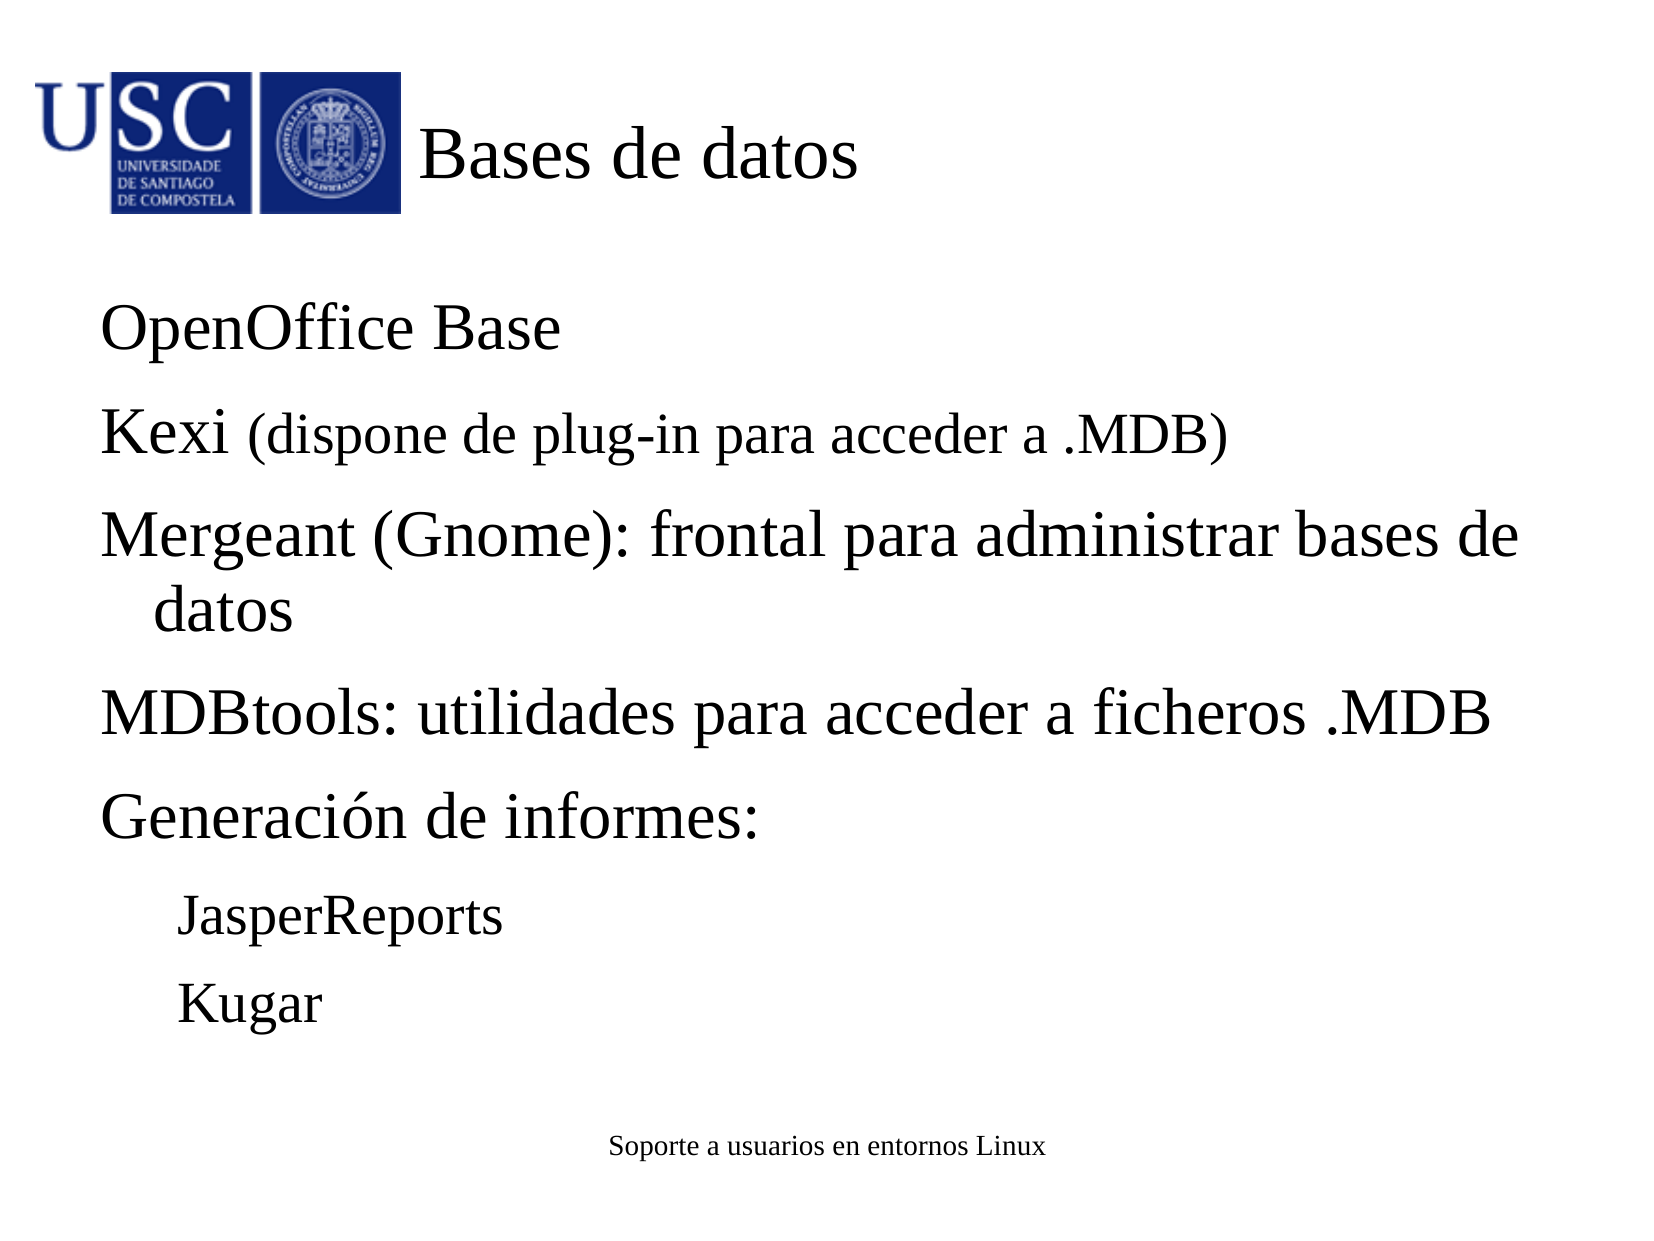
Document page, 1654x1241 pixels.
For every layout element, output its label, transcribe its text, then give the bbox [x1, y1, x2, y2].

title Bases de datos [418, 49, 1571, 257]
list OpenOffice Base Kexi (dispone de plug-in para acceder a .MDB) Mergeant (Gnome): frontal para administrar bases de datos MDBtools: utilidades para acceder a ficheros .MDB Generación de informes: JasperReports Kugar [82, 290, 1571, 1142]
picture [35, 72, 401, 214]
